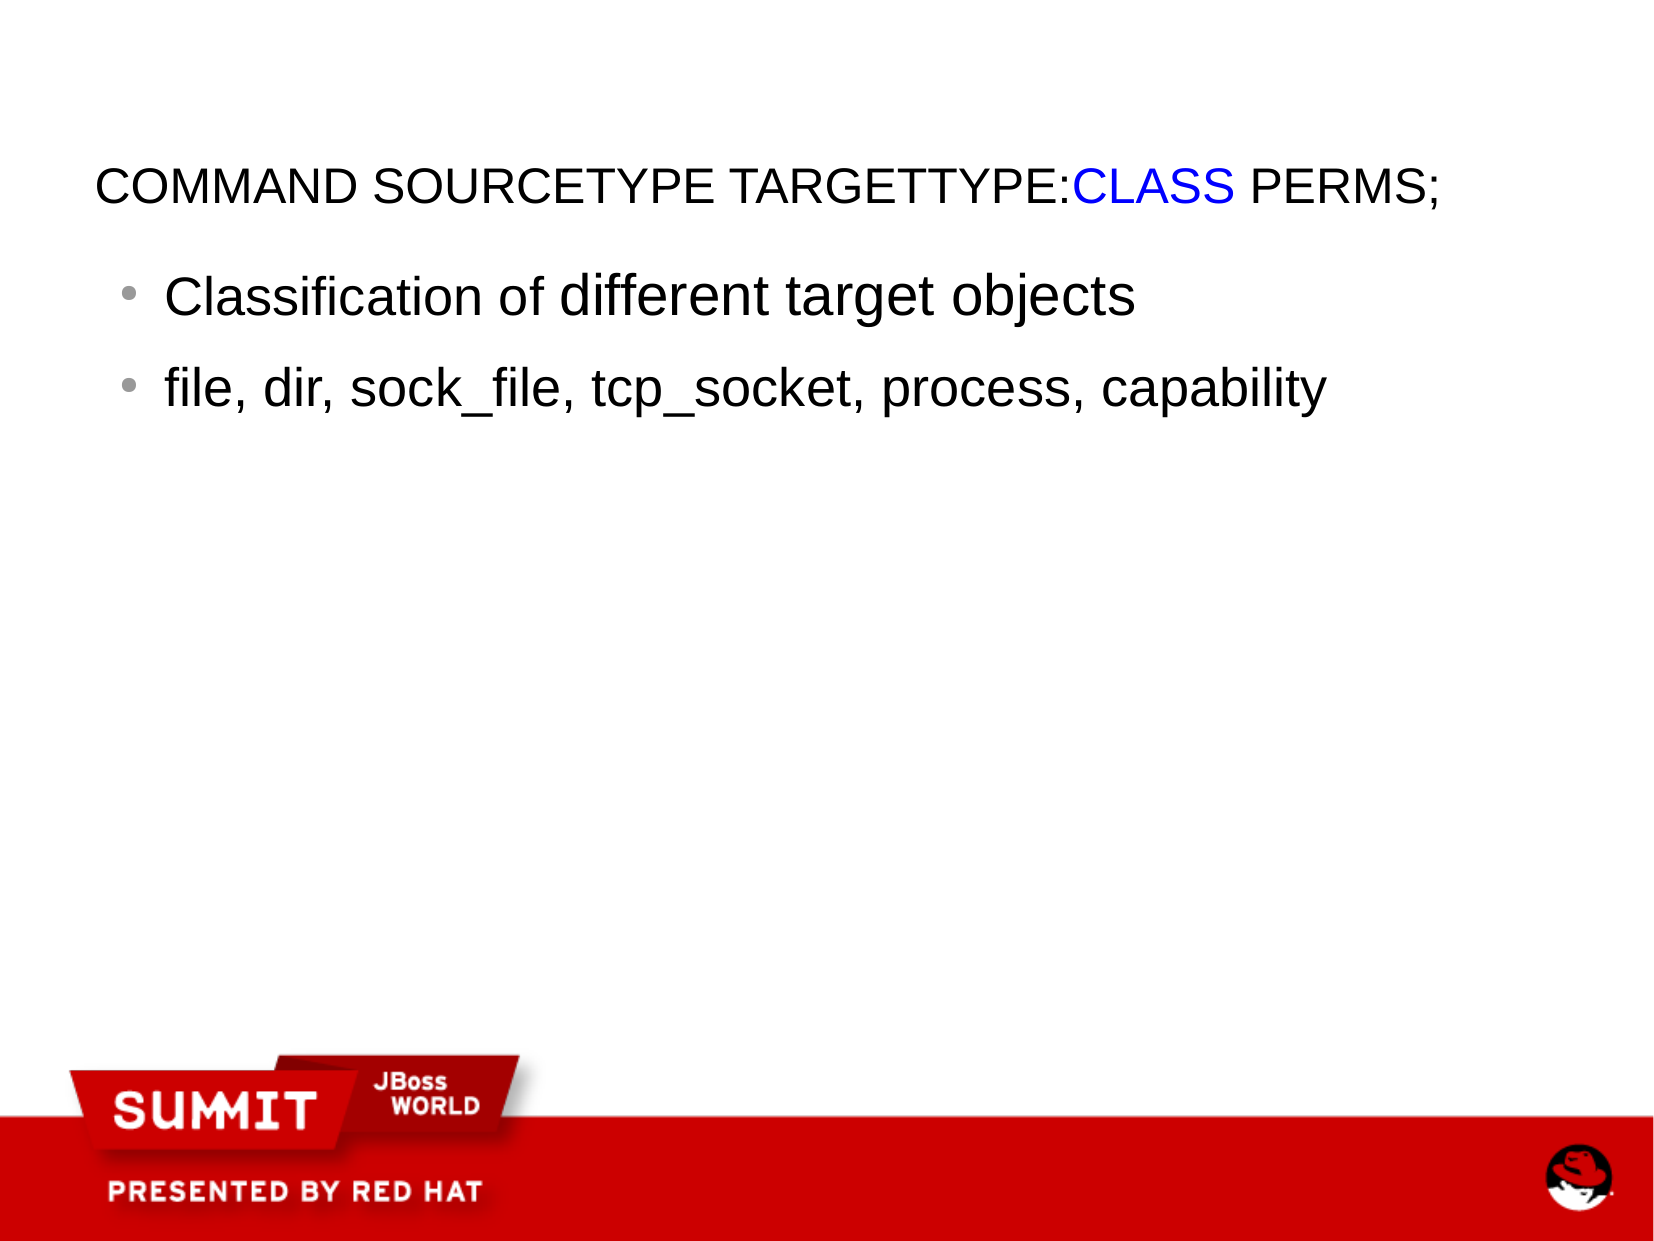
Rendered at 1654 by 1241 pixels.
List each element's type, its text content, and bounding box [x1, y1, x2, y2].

title COMMAND SOURCETYPE TARGETTYPE:CLASS PERMS; [94, 112, 1501, 261]
picture [0, 1043, 1654, 1241]
list Classification of different target objects file, dir, sock_file, tcp_socket, process, capability [104, 262, 1510, 1062]
